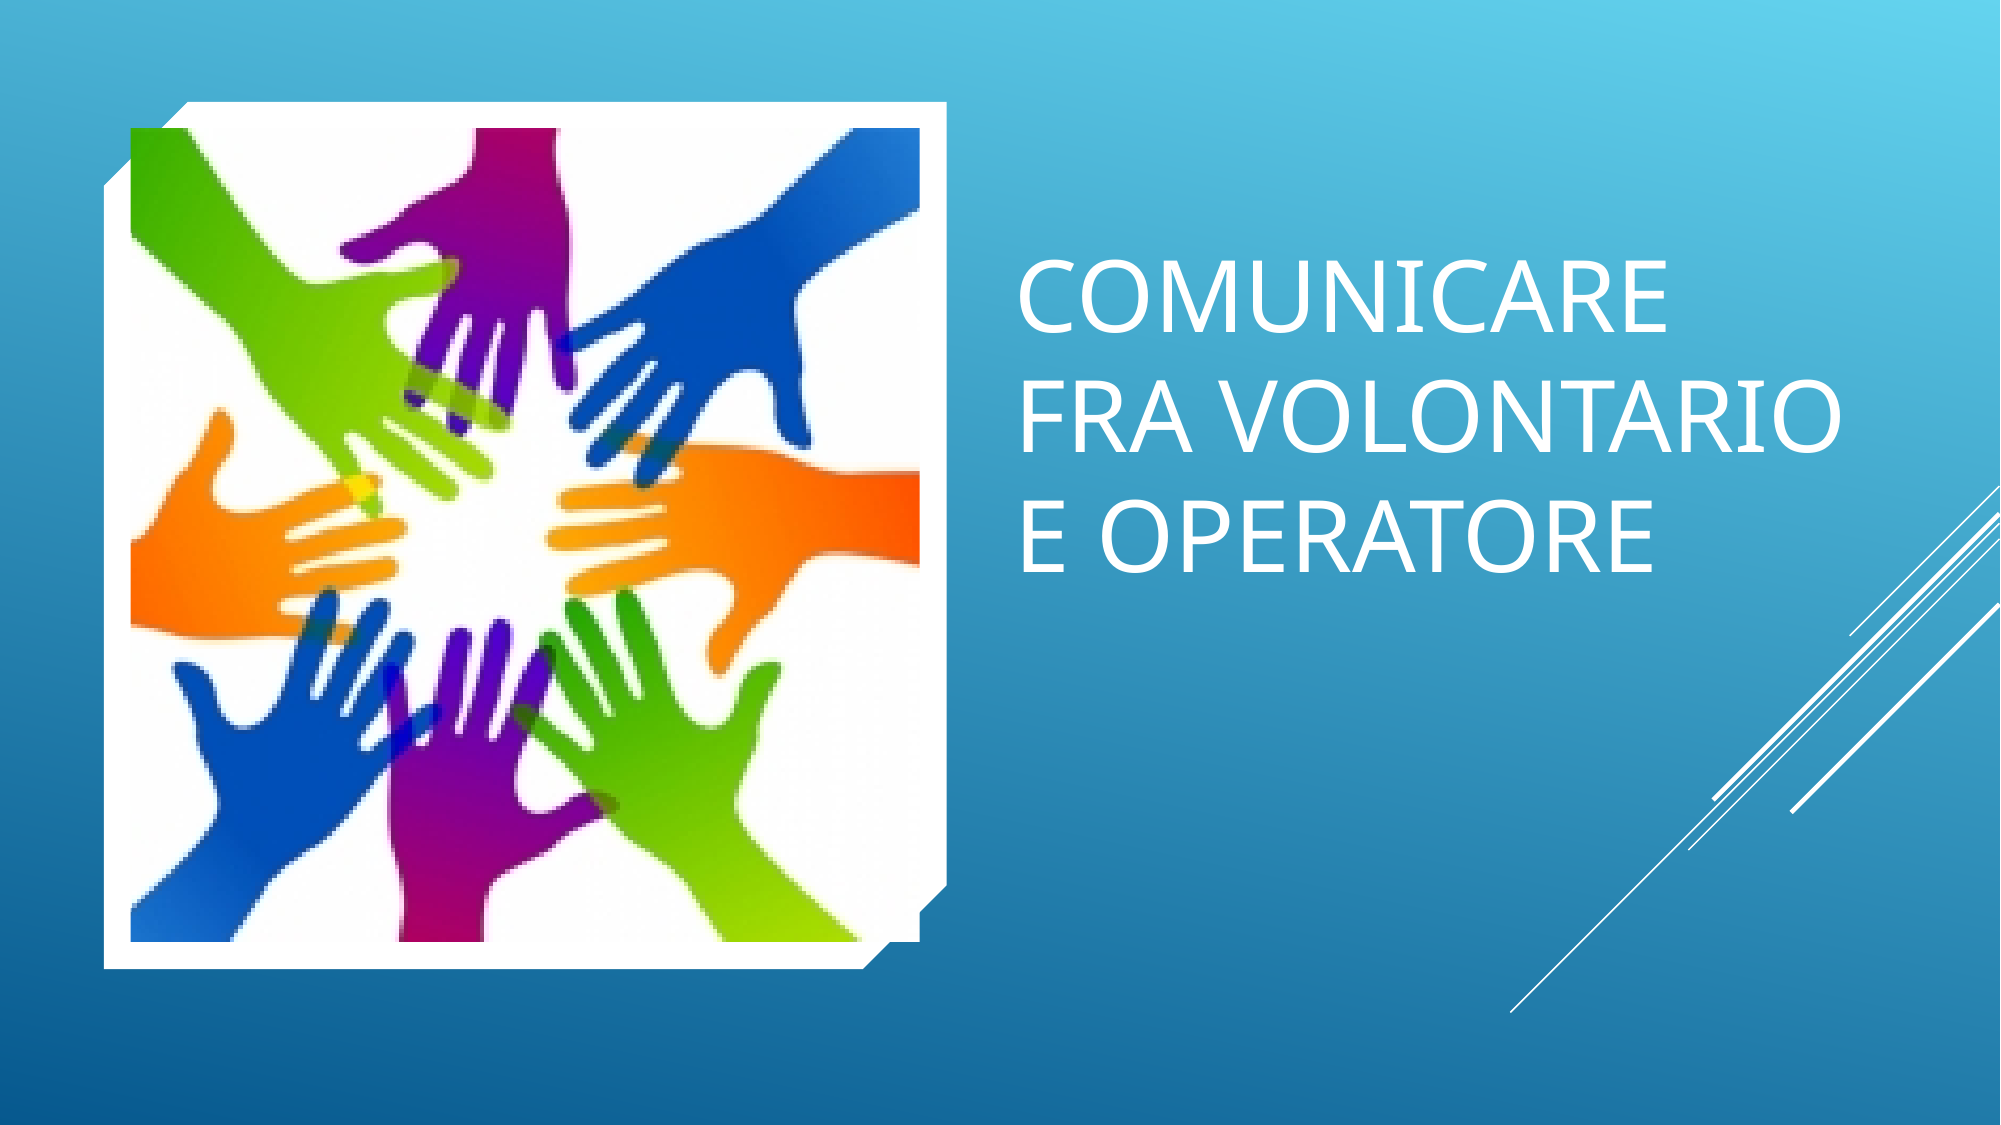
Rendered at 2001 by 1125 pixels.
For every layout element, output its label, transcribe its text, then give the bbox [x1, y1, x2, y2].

text_box Comunicare fra volontario e operatore [999, 103, 1888, 601]
picture [130, 128, 920, 942]
text_box [0, 0, 2000, 1125]
